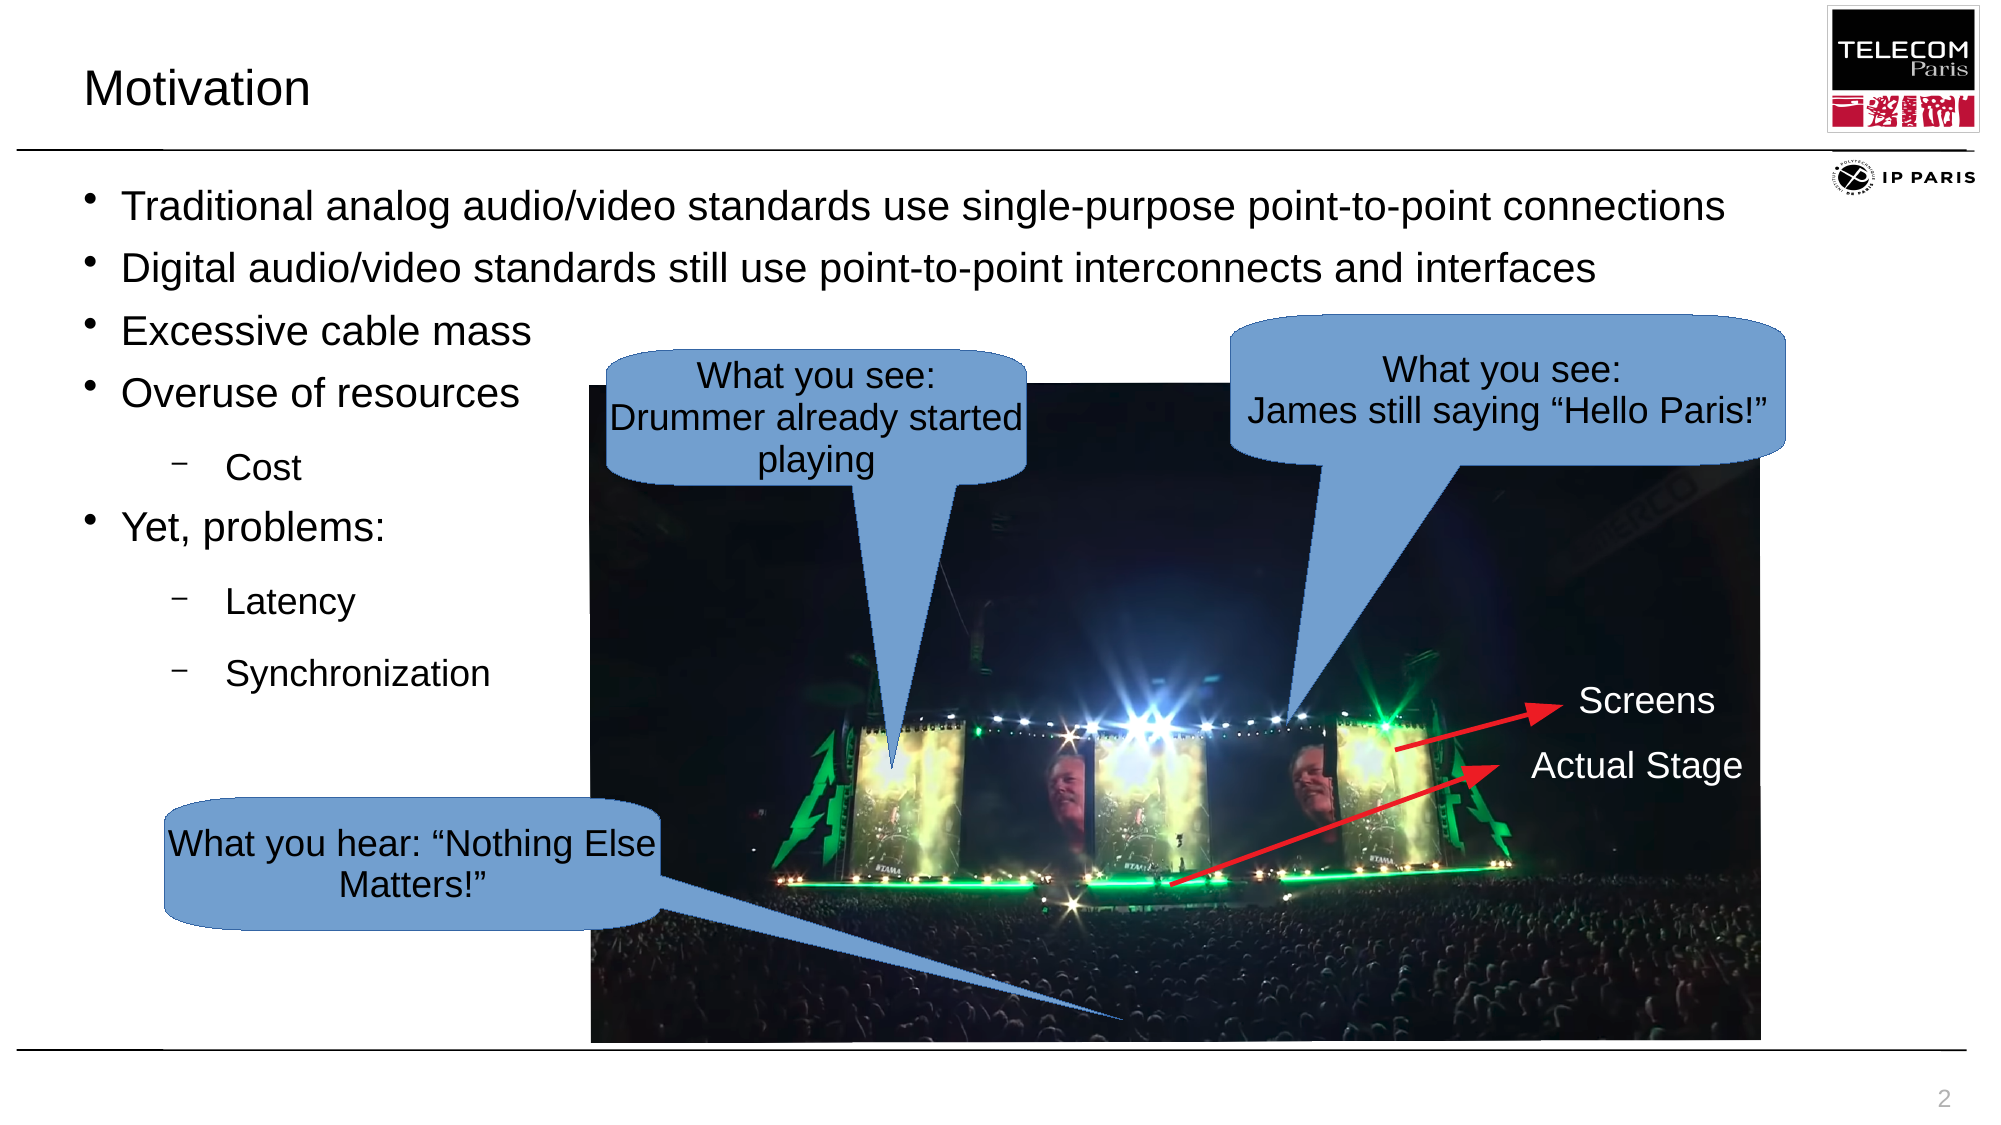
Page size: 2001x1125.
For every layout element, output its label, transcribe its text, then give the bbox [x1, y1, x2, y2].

text_box Screens [1563, 671, 1804, 729]
list Traditional analog audio/video standards use single-purpose point-to-point connections Digital audio/video standards still use point-to-point interconnects and interfaces Excessive cable mass Overuse of resources Cost Yet, problems: Latency Synchronization [83, 174, 1933, 1049]
title Motivation [83, 13, 1933, 153]
text_box What you see: James still saying “Hello Paris!” [1230, 314, 1786, 726]
slide_number <number> [1485, 1067, 1967, 1125]
picture [588, 382, 1761, 1043]
text_box What you hear: “Nothing Else Matters!” [164, 797, 1123, 1020]
text_box What you see: Drummer already started playing [606, 349, 1027, 769]
text_box Actual Stage [1516, 736, 1772, 836]
picture [1810, 0, 2000, 207]
